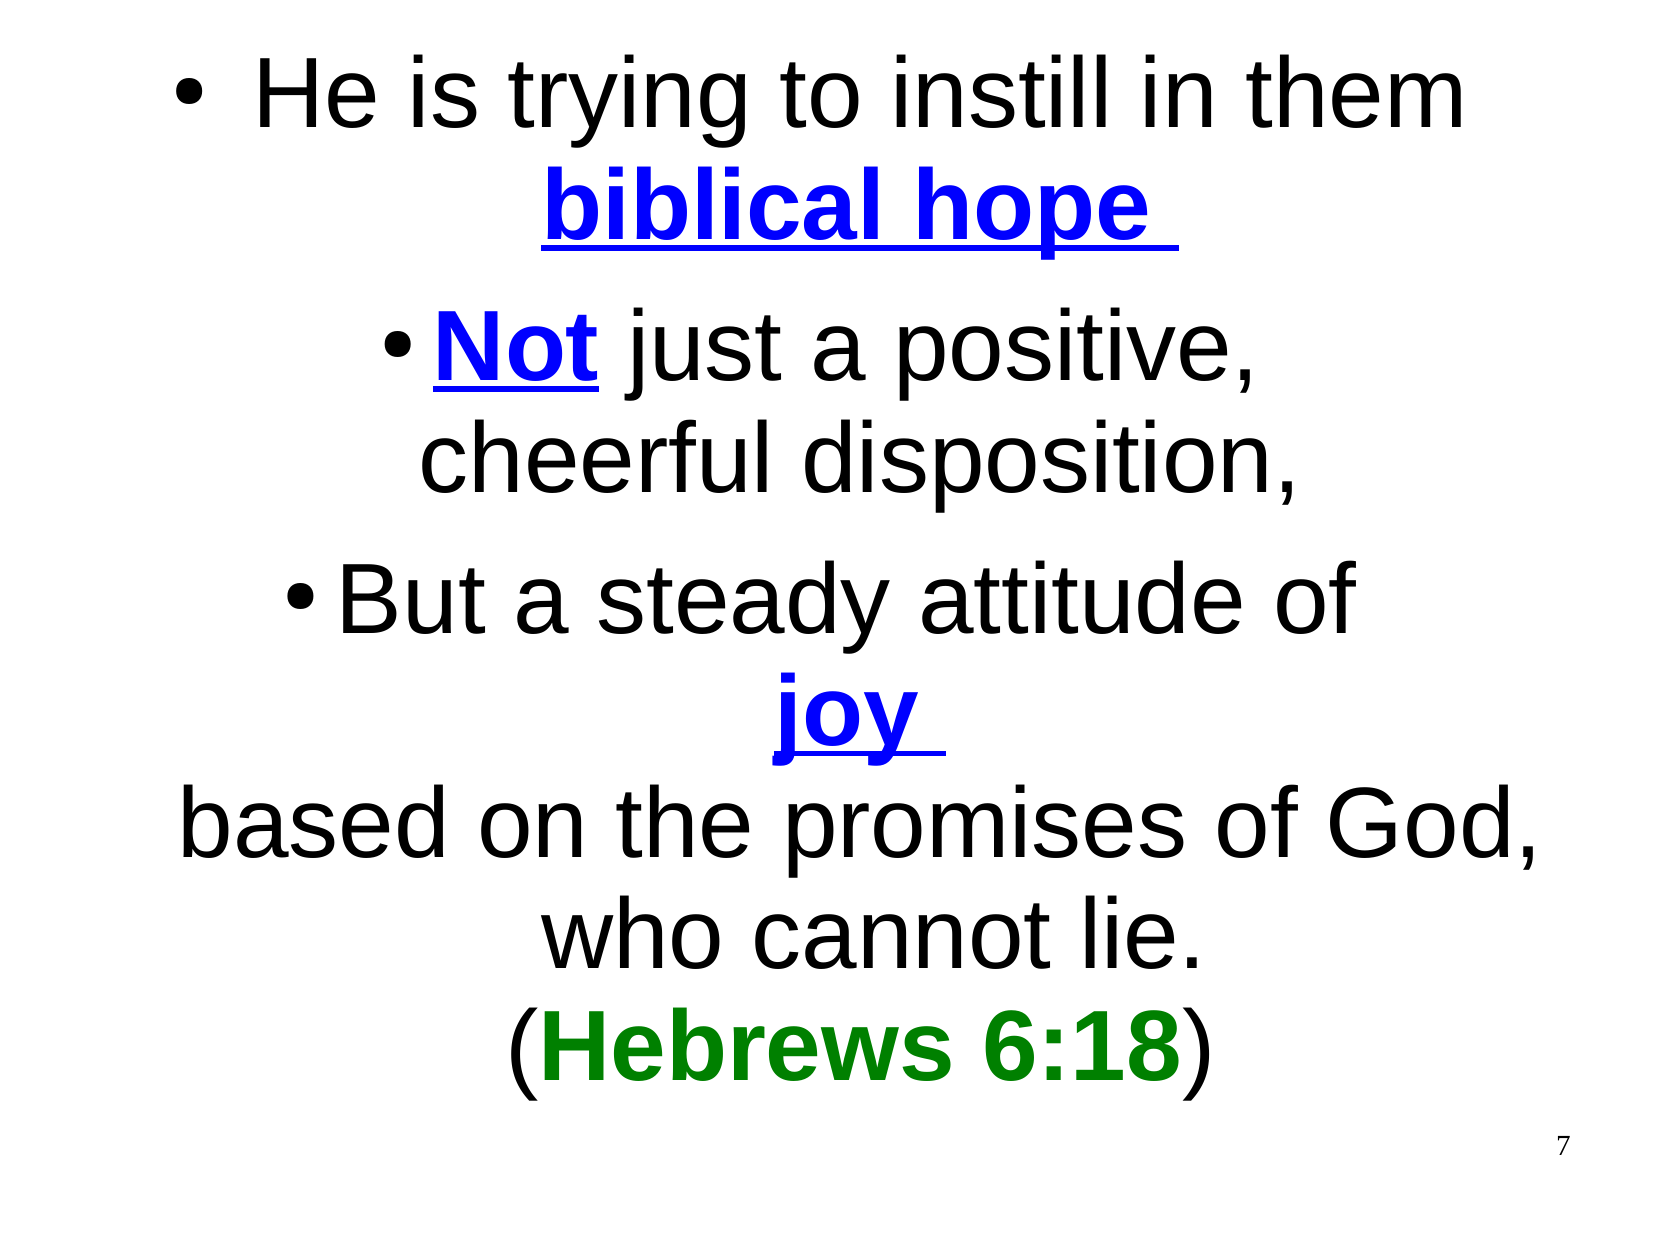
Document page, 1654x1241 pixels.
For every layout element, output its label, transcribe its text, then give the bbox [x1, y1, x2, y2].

list He is trying to instill in them biblical hope Not just a positive, cheerful disposition, But a steady attitude of joy based on the promises of God, who cannot lie. (Hebrews 6:18) [37, 37, 1613, 1238]
